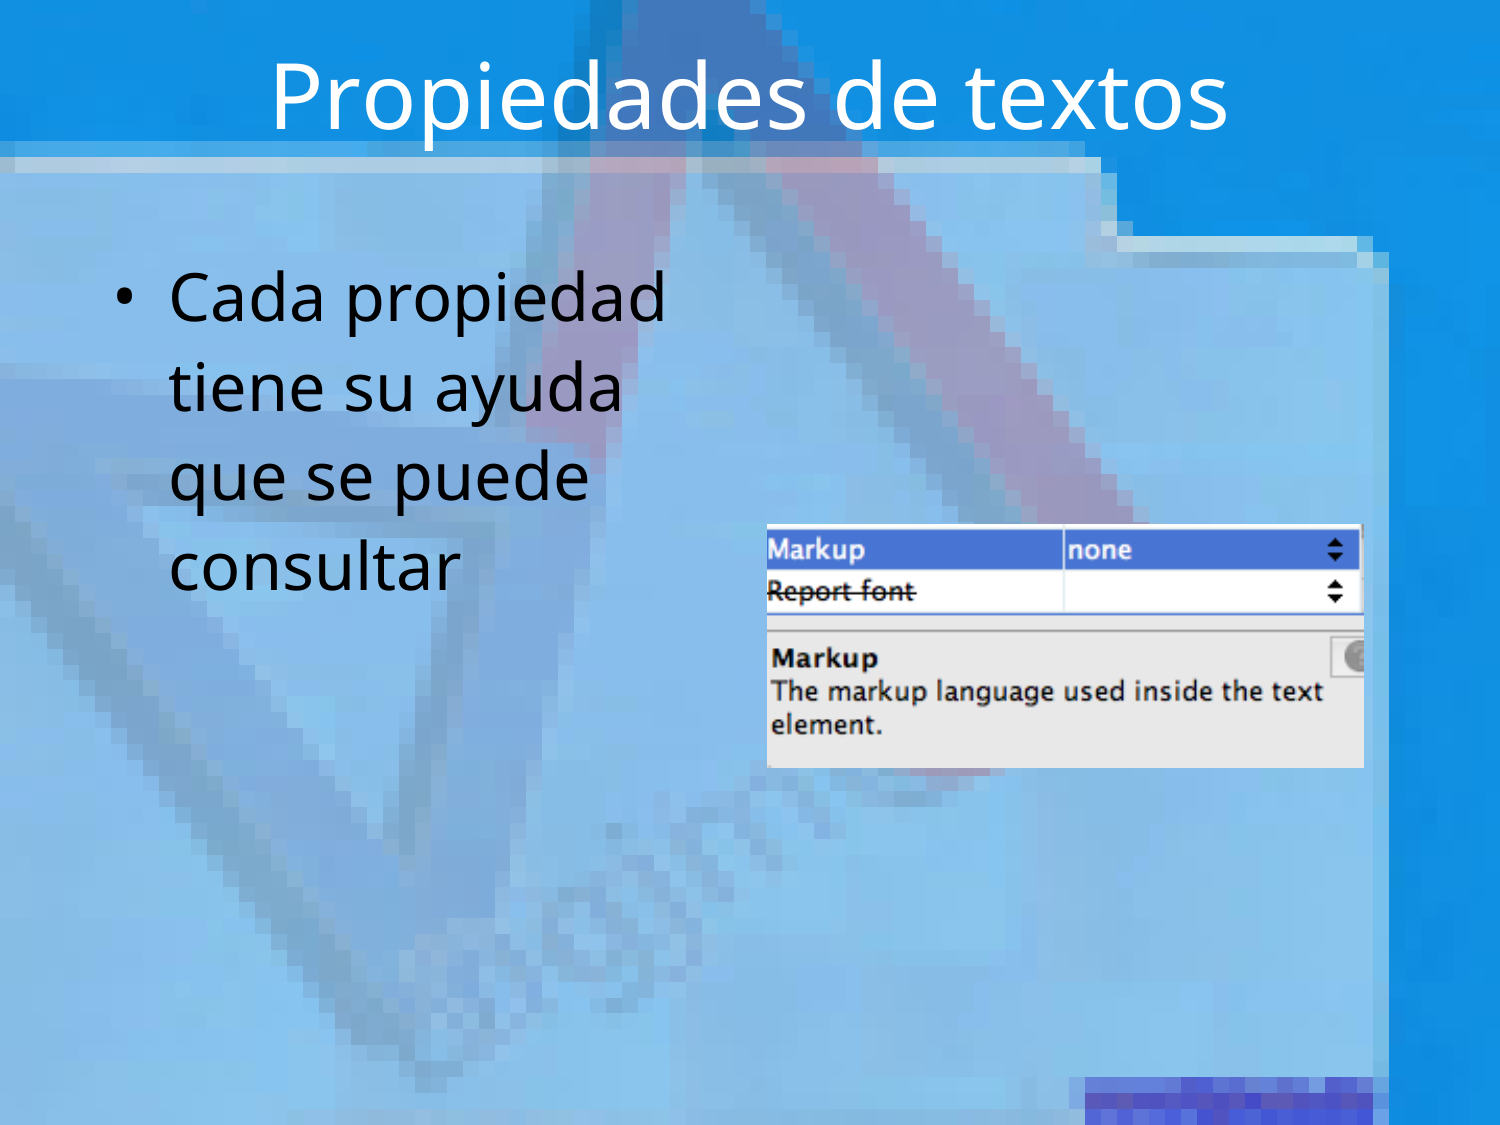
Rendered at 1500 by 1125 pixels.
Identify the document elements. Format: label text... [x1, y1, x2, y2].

title Propiedades de textos [112, 0, 1388, 214]
list Cada propiedad tiene su ayuda que se puede consultar [112, 249, 735, 1001]
picture [0, 0, 1500, 1125]
